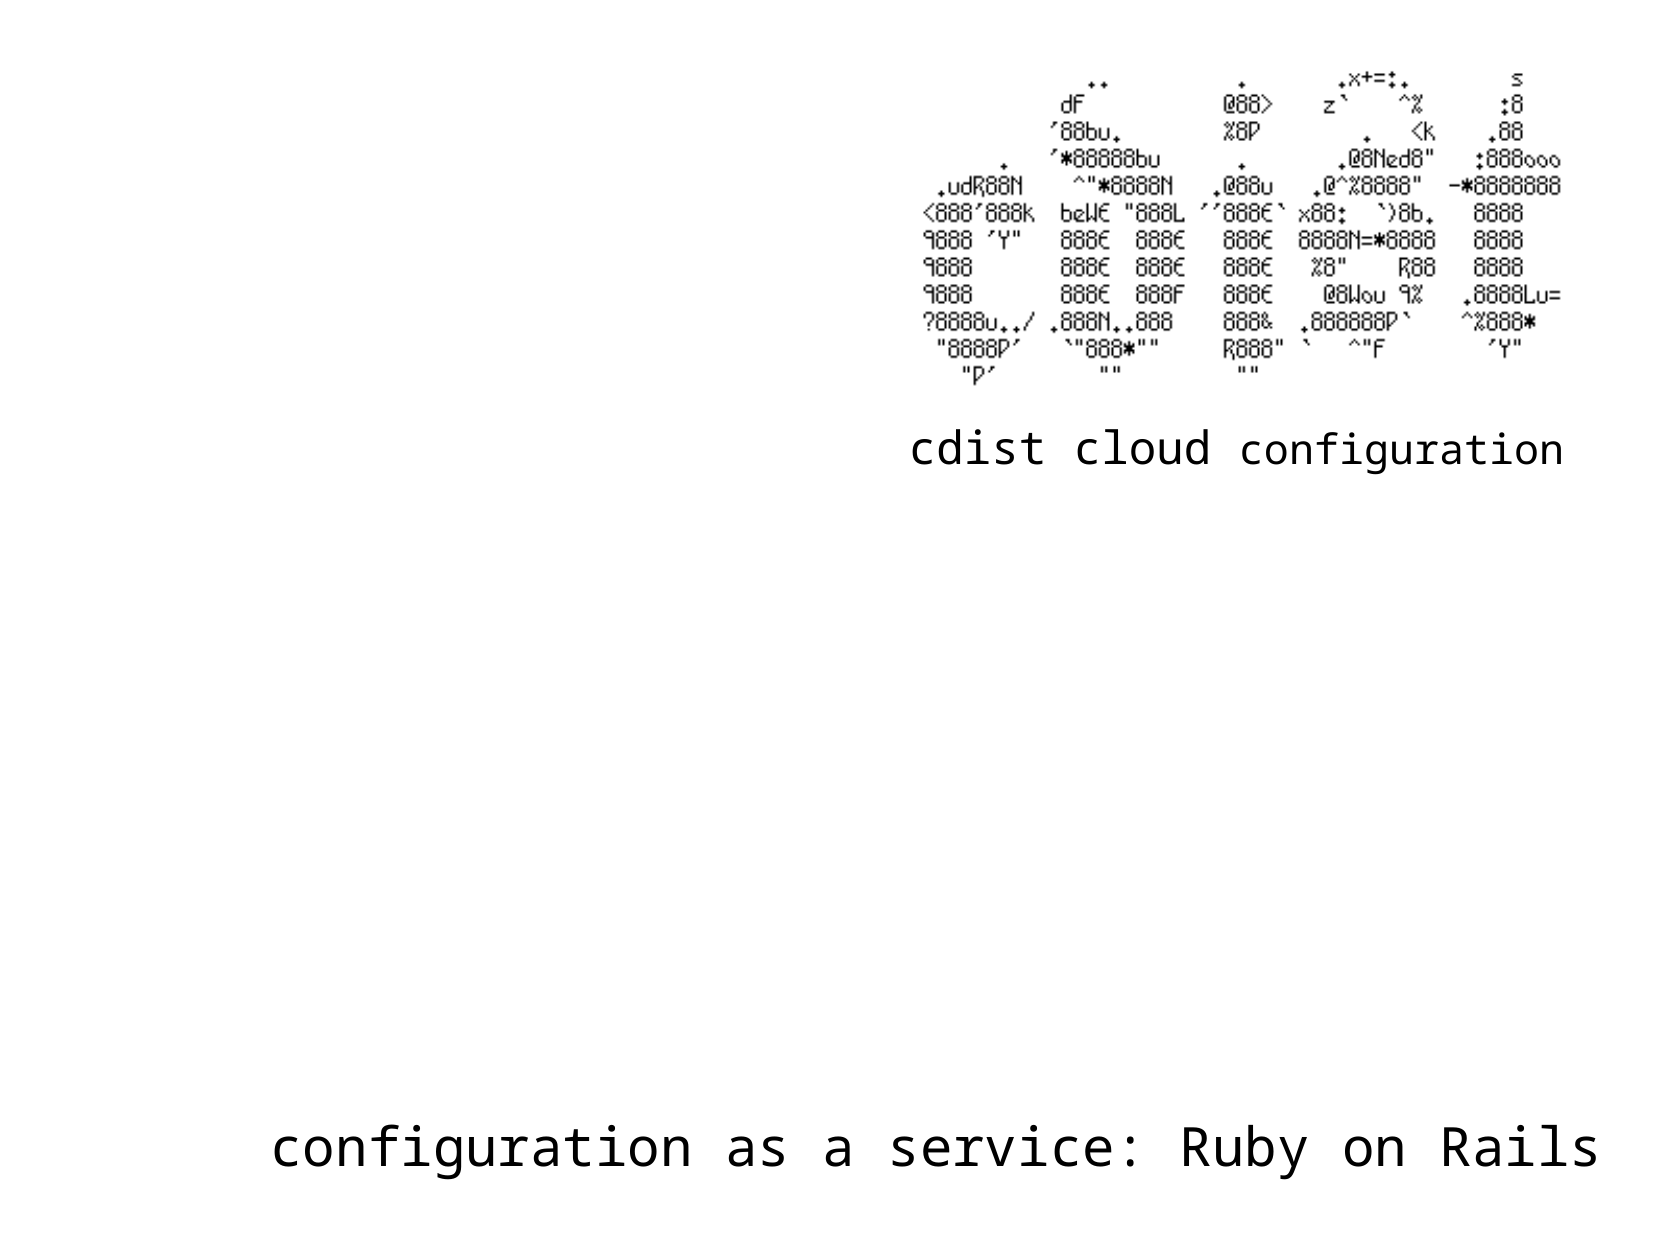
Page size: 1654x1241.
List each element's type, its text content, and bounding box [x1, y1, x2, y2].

text_box cdist cloud configuration [892, 378, 1564, 514]
subtitle configuration as a service: Ruby on Rails [147, 1096, 1604, 1194]
picture [920, 49, 1571, 396]
